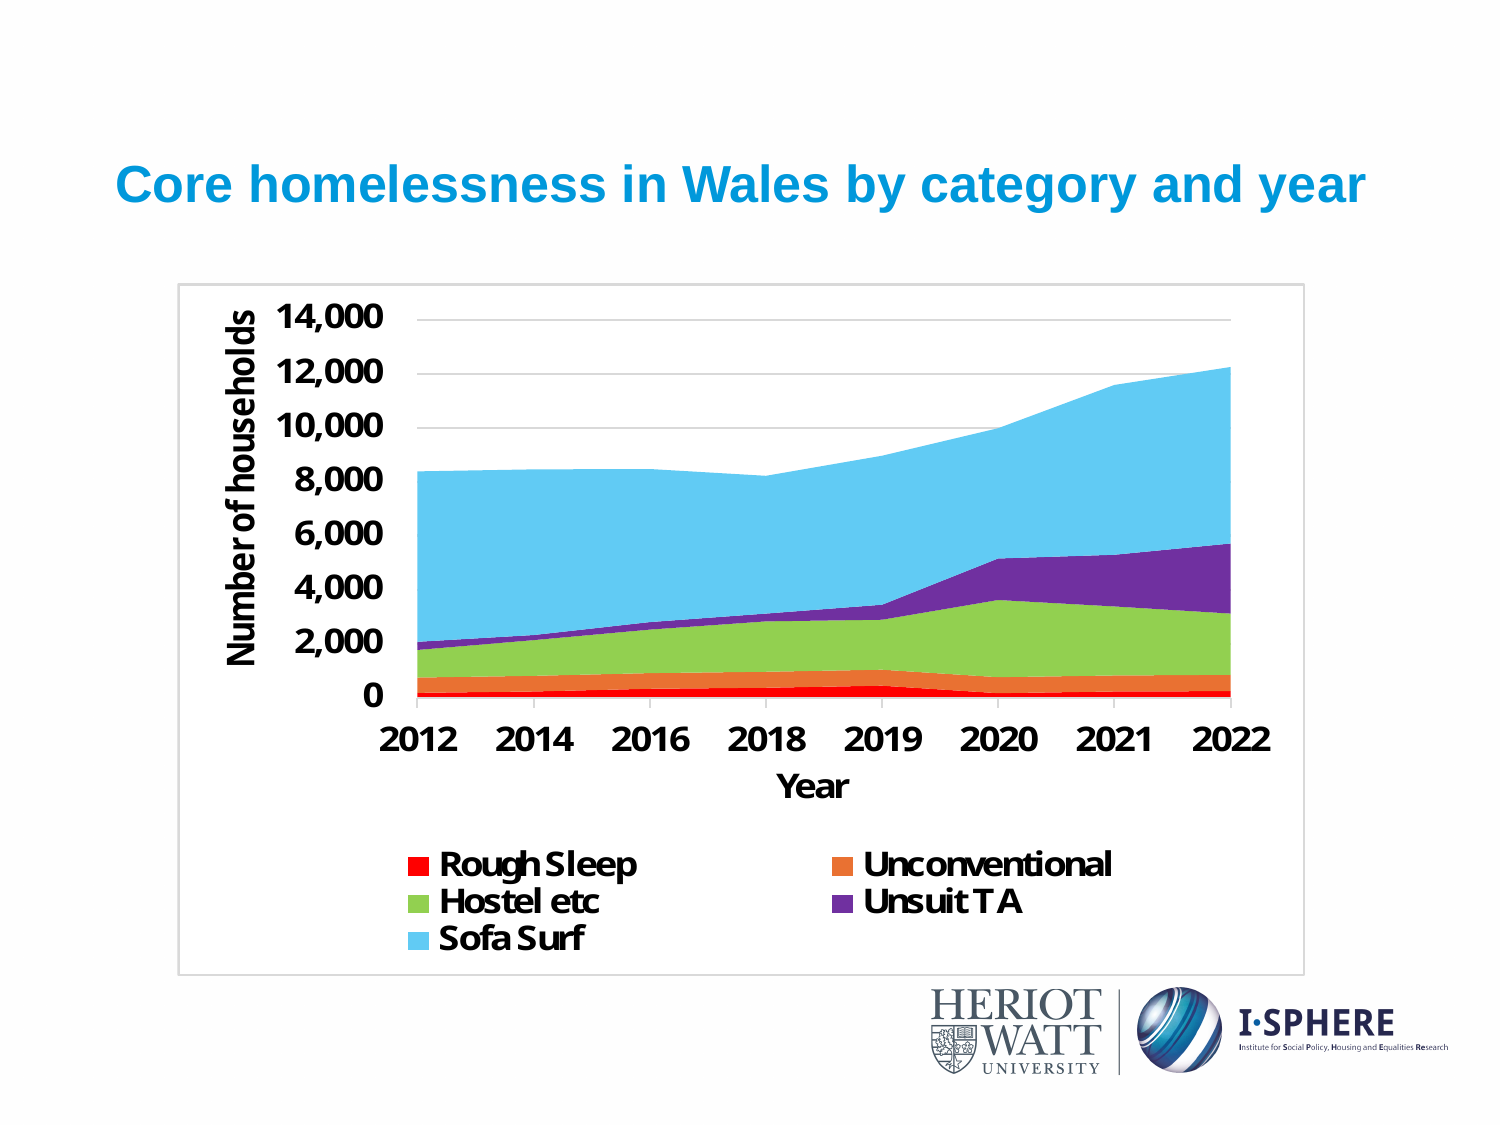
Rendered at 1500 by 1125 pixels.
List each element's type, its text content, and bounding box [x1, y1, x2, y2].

picture [177, 283, 1306, 976]
title Core homelessness in Wales by category and year [100, 90, 1426, 220]
